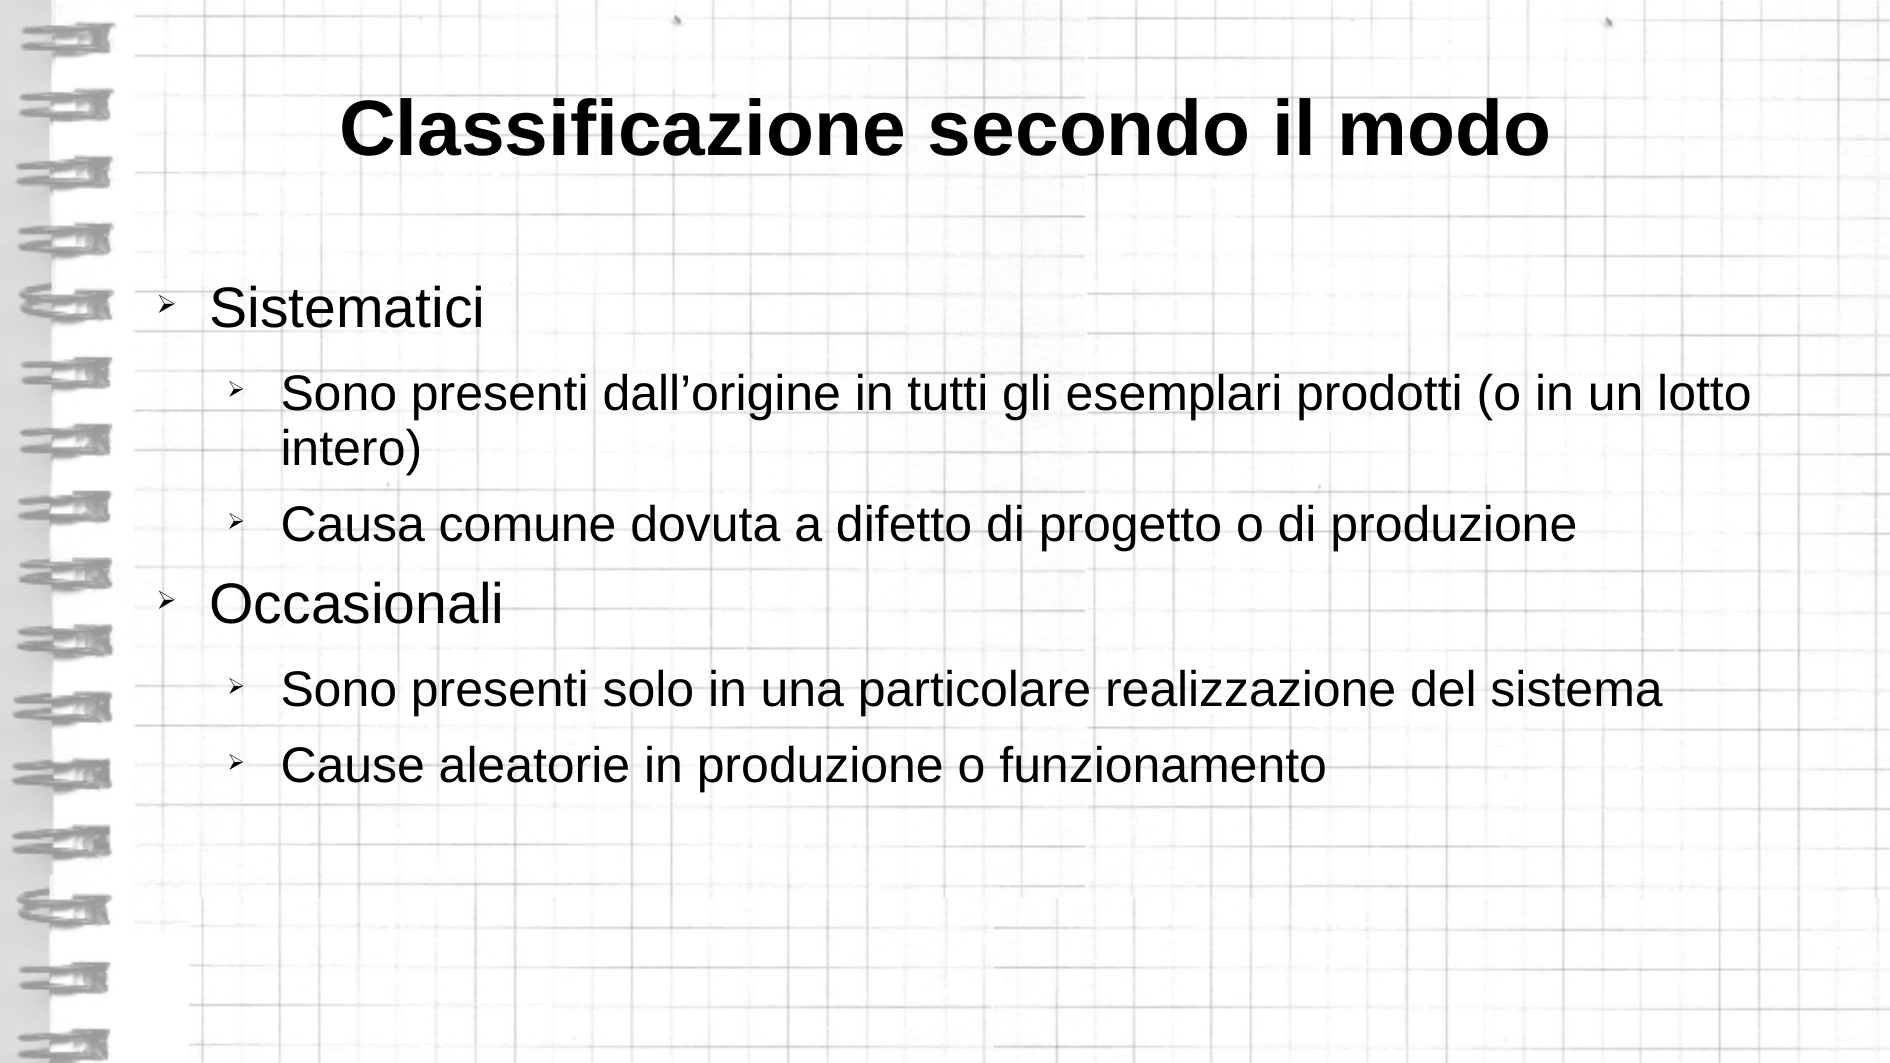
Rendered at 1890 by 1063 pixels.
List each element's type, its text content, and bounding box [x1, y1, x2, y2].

title Classificazione secondo il modo [138, 39, 1753, 218]
list Sistematici Sono presenti dall’origine in tutti gli esemplari prodotti (o in un lotto intero) Causa comune dovuta a difetto di progetto o di produzione Occasionali Sono presenti solo in una particolare realizzazione del sistema Cause aleatorie in produzione o funzionamento [138, 276, 1784, 958]
picture [0, 0, 1890, 1063]
